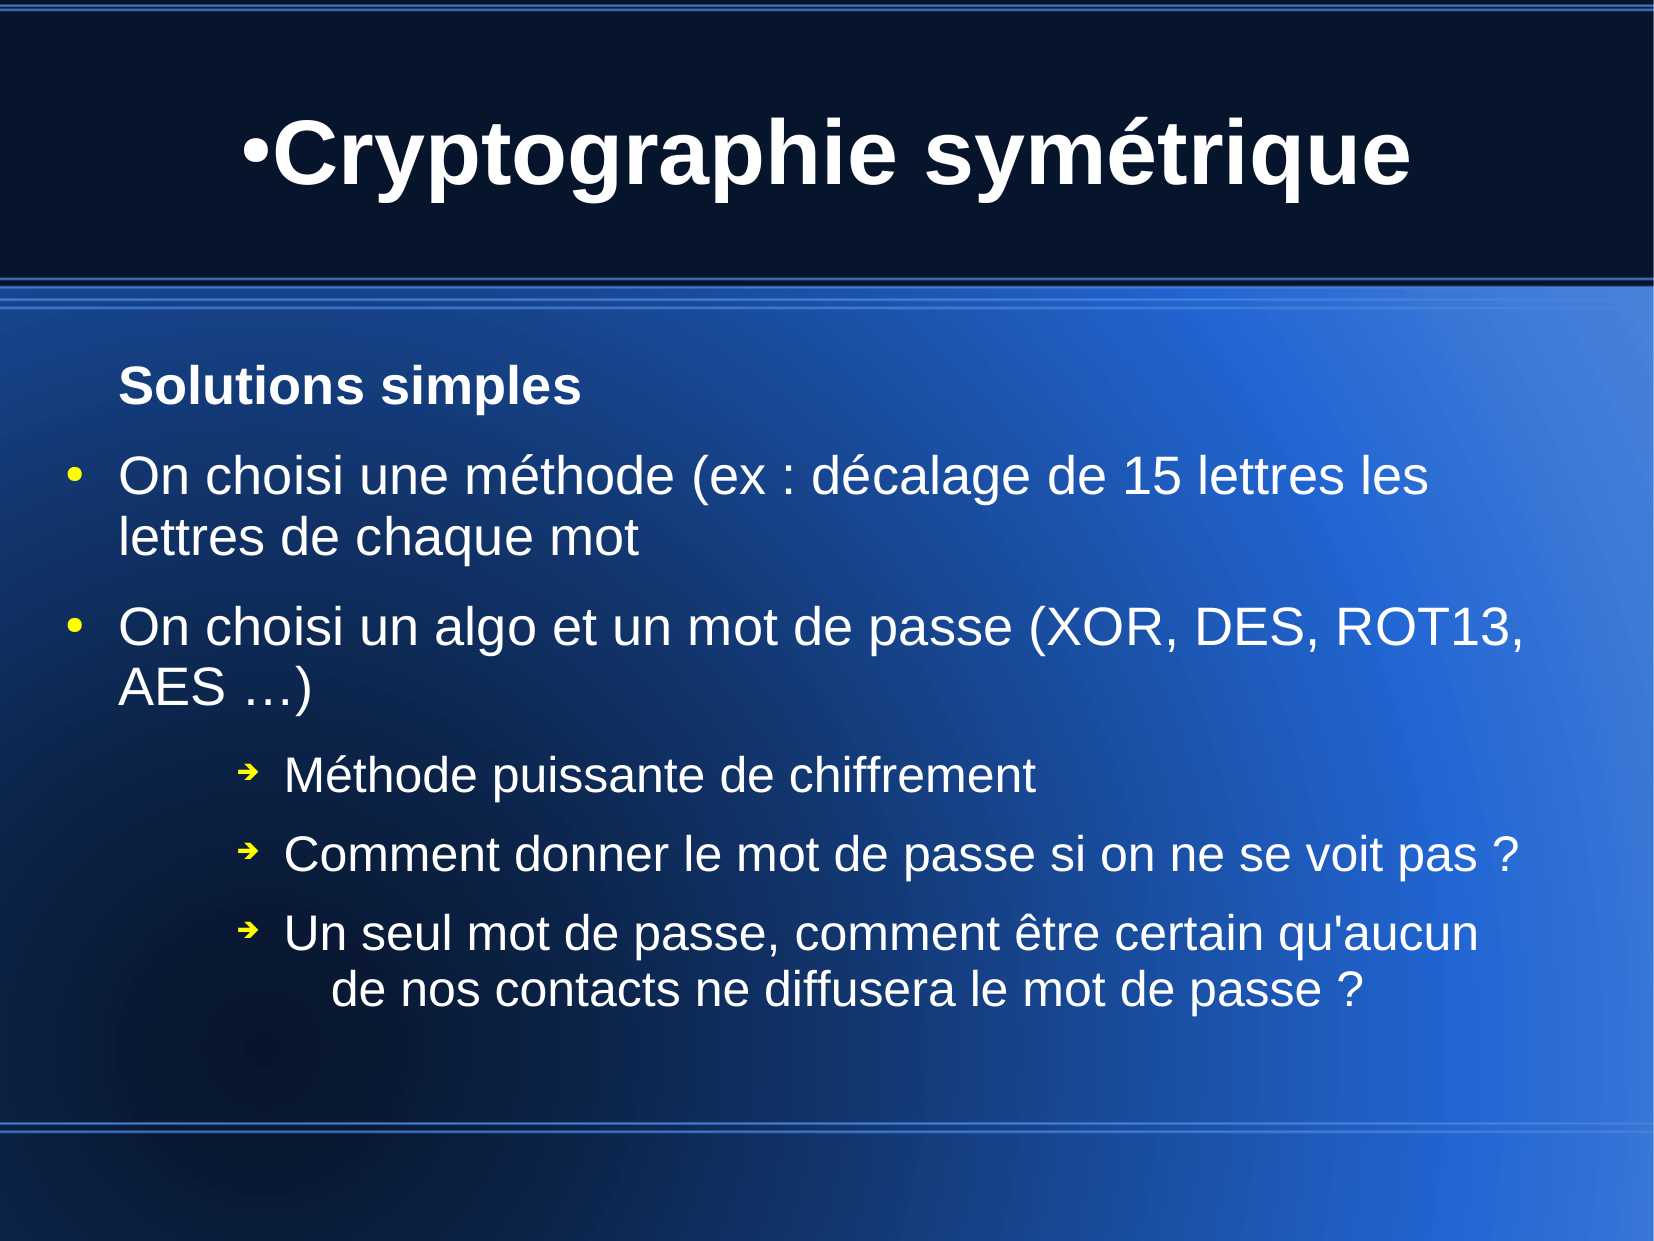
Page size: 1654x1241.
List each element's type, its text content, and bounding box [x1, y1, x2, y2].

title Cryptographie symétrique [82, 49, 1571, 257]
list Solutions simples On choisi une méthode (ex : décalage de 15 lettres les lettres de chaque mot On choisi un algo et un mot de passe (XOR, DES, ROT13, AES …) Méthode puissante de chiffrement Comment donner le mot de passe si on ne se voit pas ? Un seul mot de passe, comment être certain qu'aucun de nos contacts ne diffusera le mot de passe ? [47, 355, 1536, 1075]
picture [0, 0, 1654, 1241]
